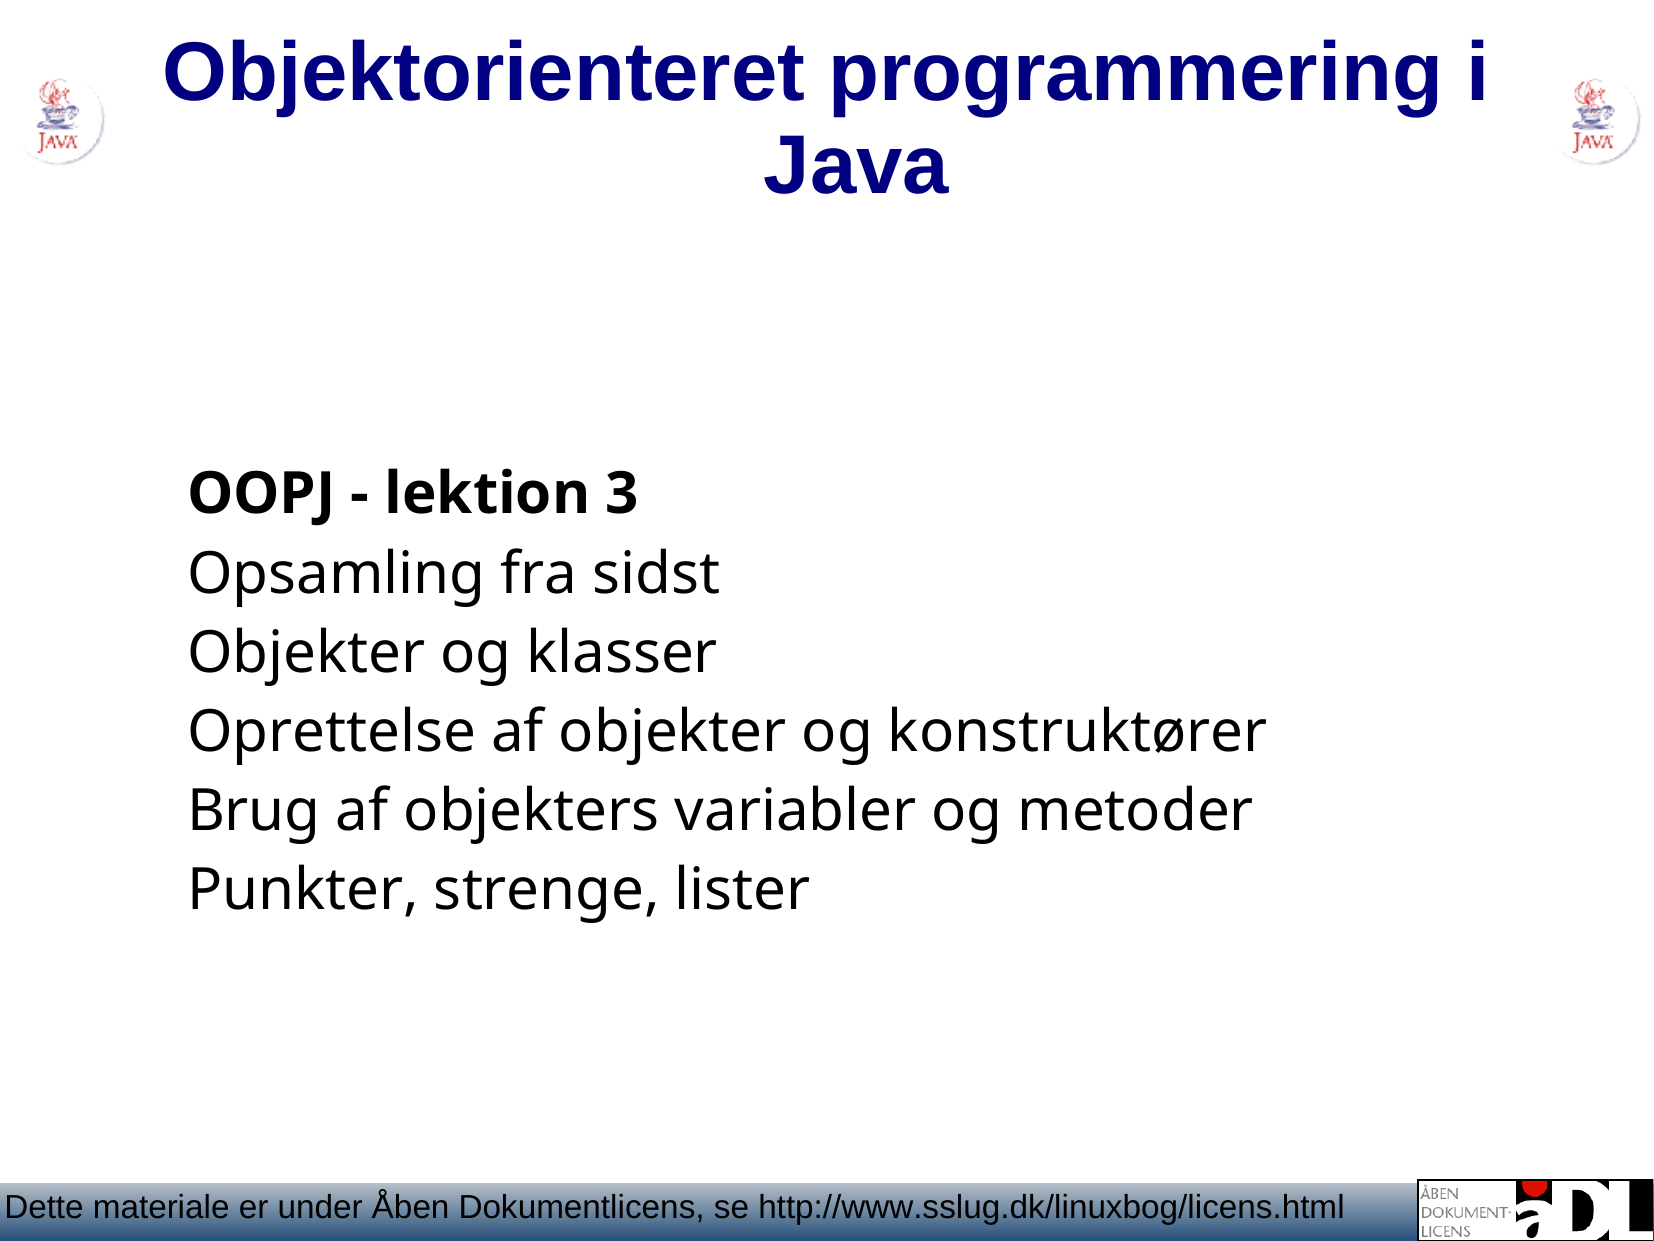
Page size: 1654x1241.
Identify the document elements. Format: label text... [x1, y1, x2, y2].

picture [1417, 1179, 1654, 1241]
subtitle OOPJ - lektion 3 Opsamling fra sidst Objekter og klasser Oprettelse af objekter og konstruktører Brug af objekters variabler og metoder Punkter, strenge, lister [151, 221, 1532, 1157]
picture [1582, 71, 1645, 169]
text_box Dette materiale er under Åben Dokumentlicens, se http://www.sslug.dk/linuxbog/licens.html [4, 1188, 1417, 1230]
picture [10, 71, 72, 169]
title Objektorienteret programmering i Java [72, 14, 1582, 222]
